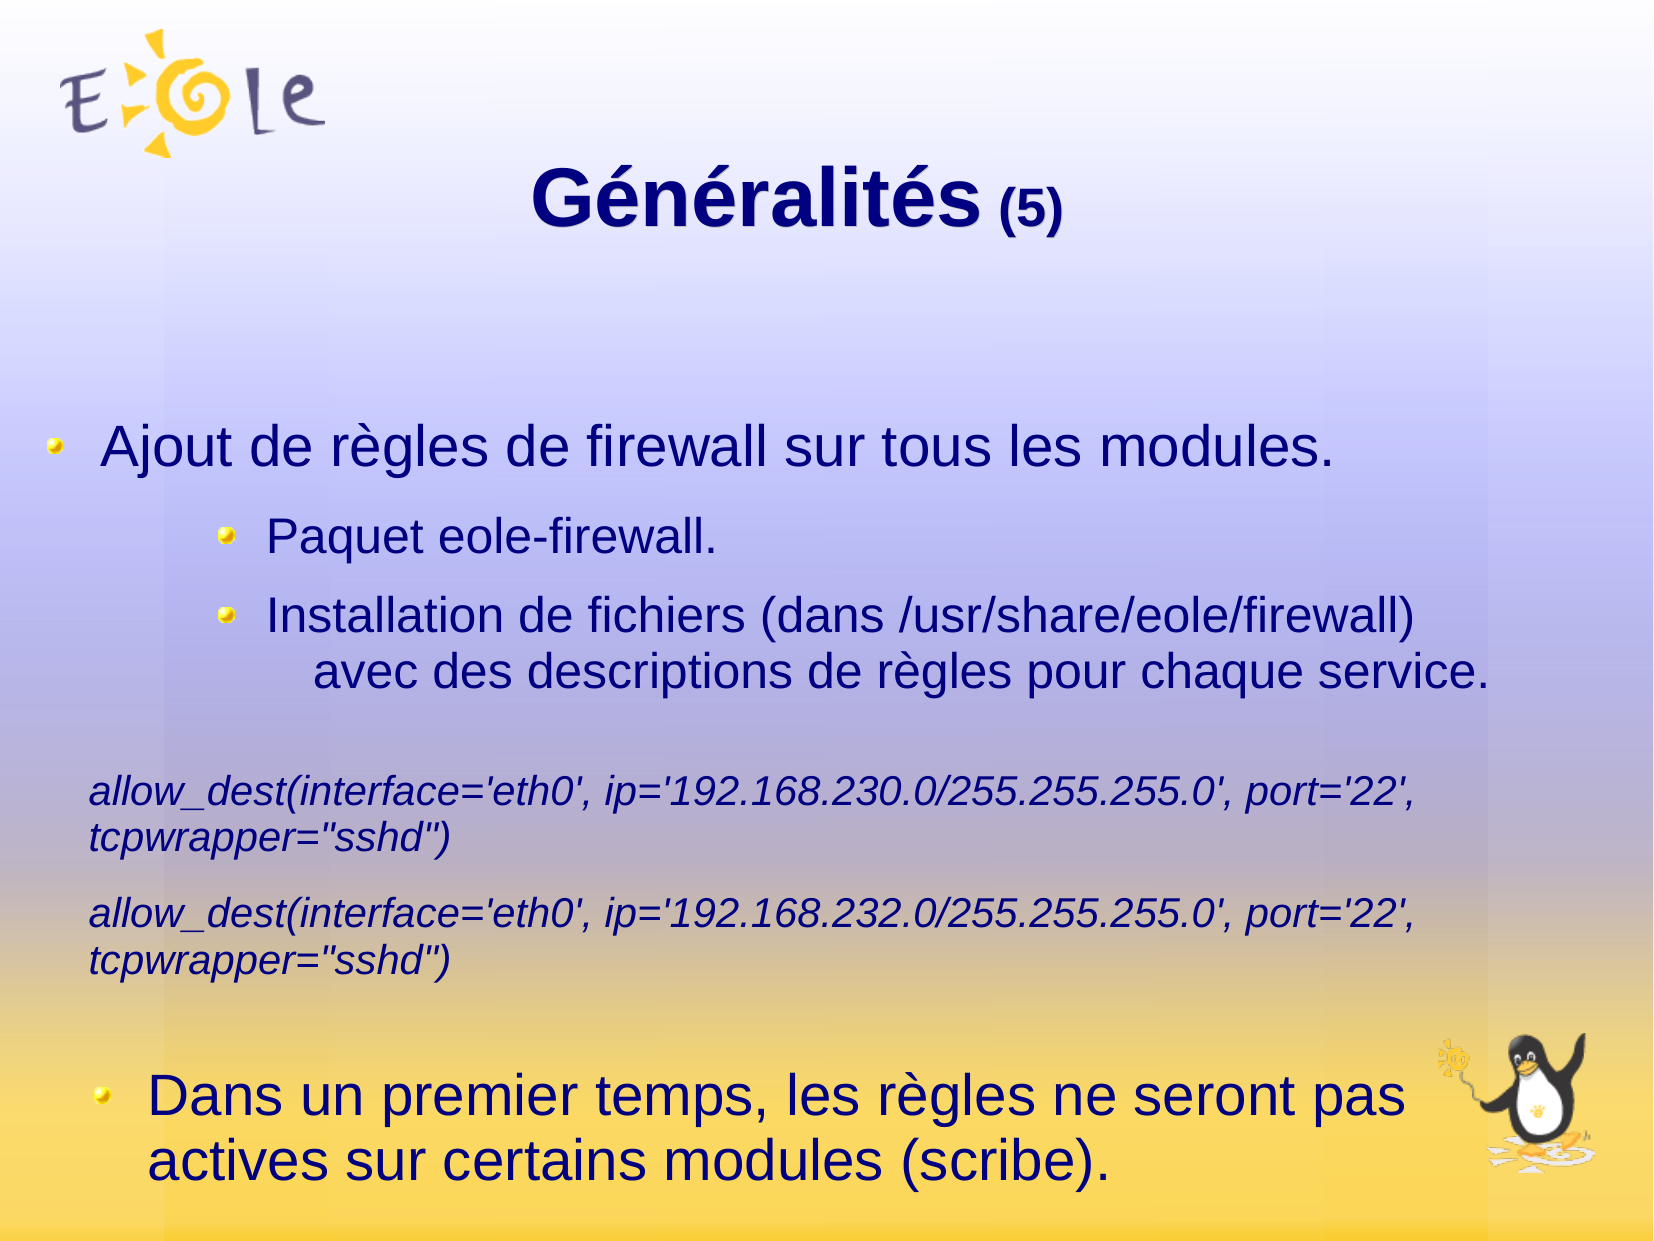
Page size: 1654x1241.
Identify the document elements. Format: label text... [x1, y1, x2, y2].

list Ajout de règles de firewall sur tous les modules. Paquet eole-firewall. Installation de fichiers (dans /usr/share/eole/firewall) avec des descriptions de règles pour chaque service. [29, 413, 1518, 819]
list allow_dest(interface='eth0', ip='192.168.230.0/255.255.255.0', port='22', tcpwrapper="sshd") allow_dest(interface='eth0', ip='192.168.232.0/255.255.255.0', port='22', tcpwrapper="sshd") [88, 767, 1654, 1010]
picture [0, 0, 1654, 1241]
text_box Généralités (5) [515, 143, 1118, 266]
list Dans un premier temps, les règles ne seront pas actives sur certains modules (scribe). [76, 1062, 1565, 1241]
